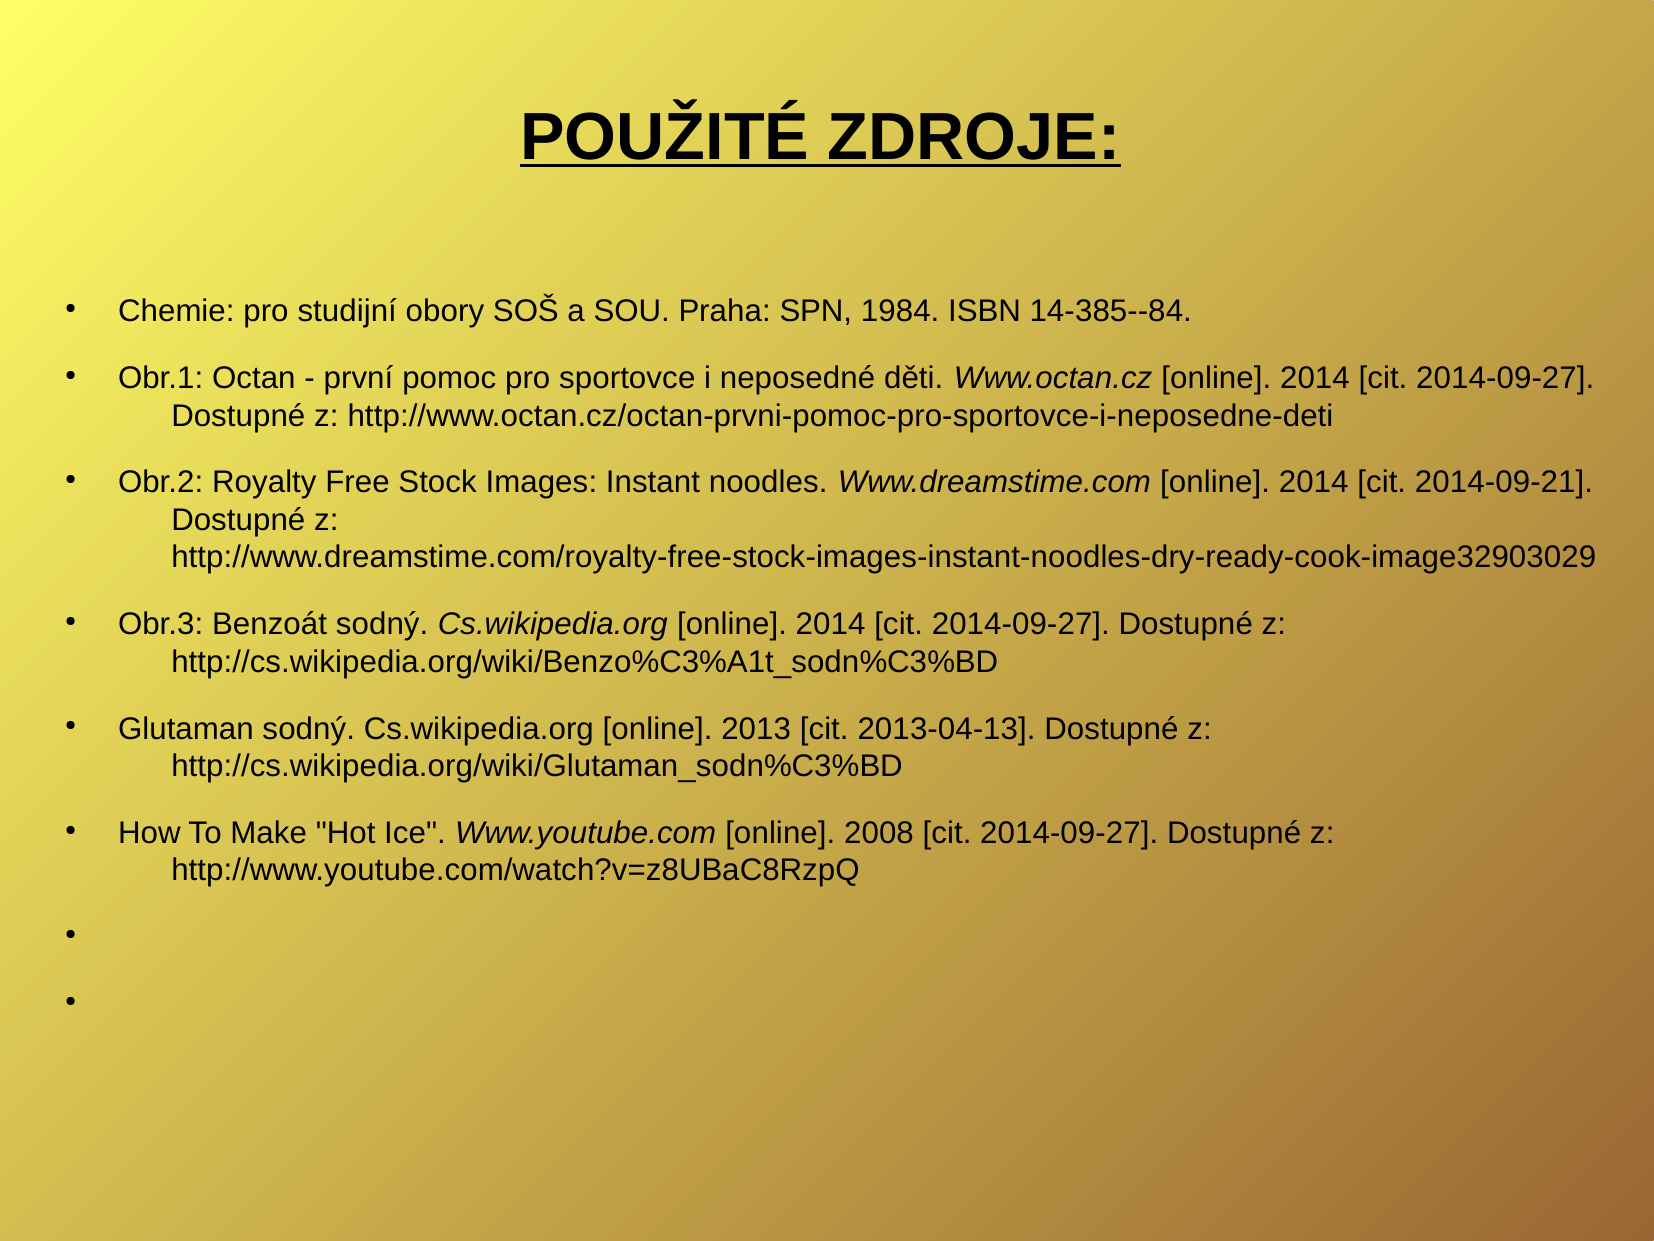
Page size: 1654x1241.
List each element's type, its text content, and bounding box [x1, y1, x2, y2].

title POUŽITÉ ZDROJE: [76, 29, 1565, 210]
list Chemie: pro studijní obory SOŠ a SOU. Praha: SPN, 1984. ISBN 14-385--84. Obr.1: Octan - první pomoc pro sportovce i neposedné děti. Www.octan.cz [online]. 2014 [cit. 2014-09-27]. Dostupné z: http://www.octan.cz/octan-prvni-pomoc-pro-sportovce-i-neposedne-deti Obr.2: Royalty Free Stock Images: Instant noodles. Www.dreamstime.com [online]. 2014 [cit. 2014-09-21]. Dostupné z: http://www.dreamstime.com/royalty-free-stock-images-instant-noodles-dry-ready-cook-image32903029 Obr.3: Benzoát sodný. Cs.wikipedia.org [online]. 2014 [cit. 2014-09-27]. Dostupné z: http://cs.wikipedia.org/wiki/Benzo%C3%A1t_sodn%C3%BD Glutaman sodný. Cs.wikipedia.org [online]. 2013 [cit. 2013-04-13]. Dostupné z: http://cs.wikipedia.org/wiki/Glutaman_sodn%C3%BD How To Make "Hot Ice". Www.youtube.com [online]. 2008 [cit. 2014-09-27]. Dostupné z: http://www.youtube.com/watch?v=z8UBaC8RzpQ [29, 210, 1625, 1030]
